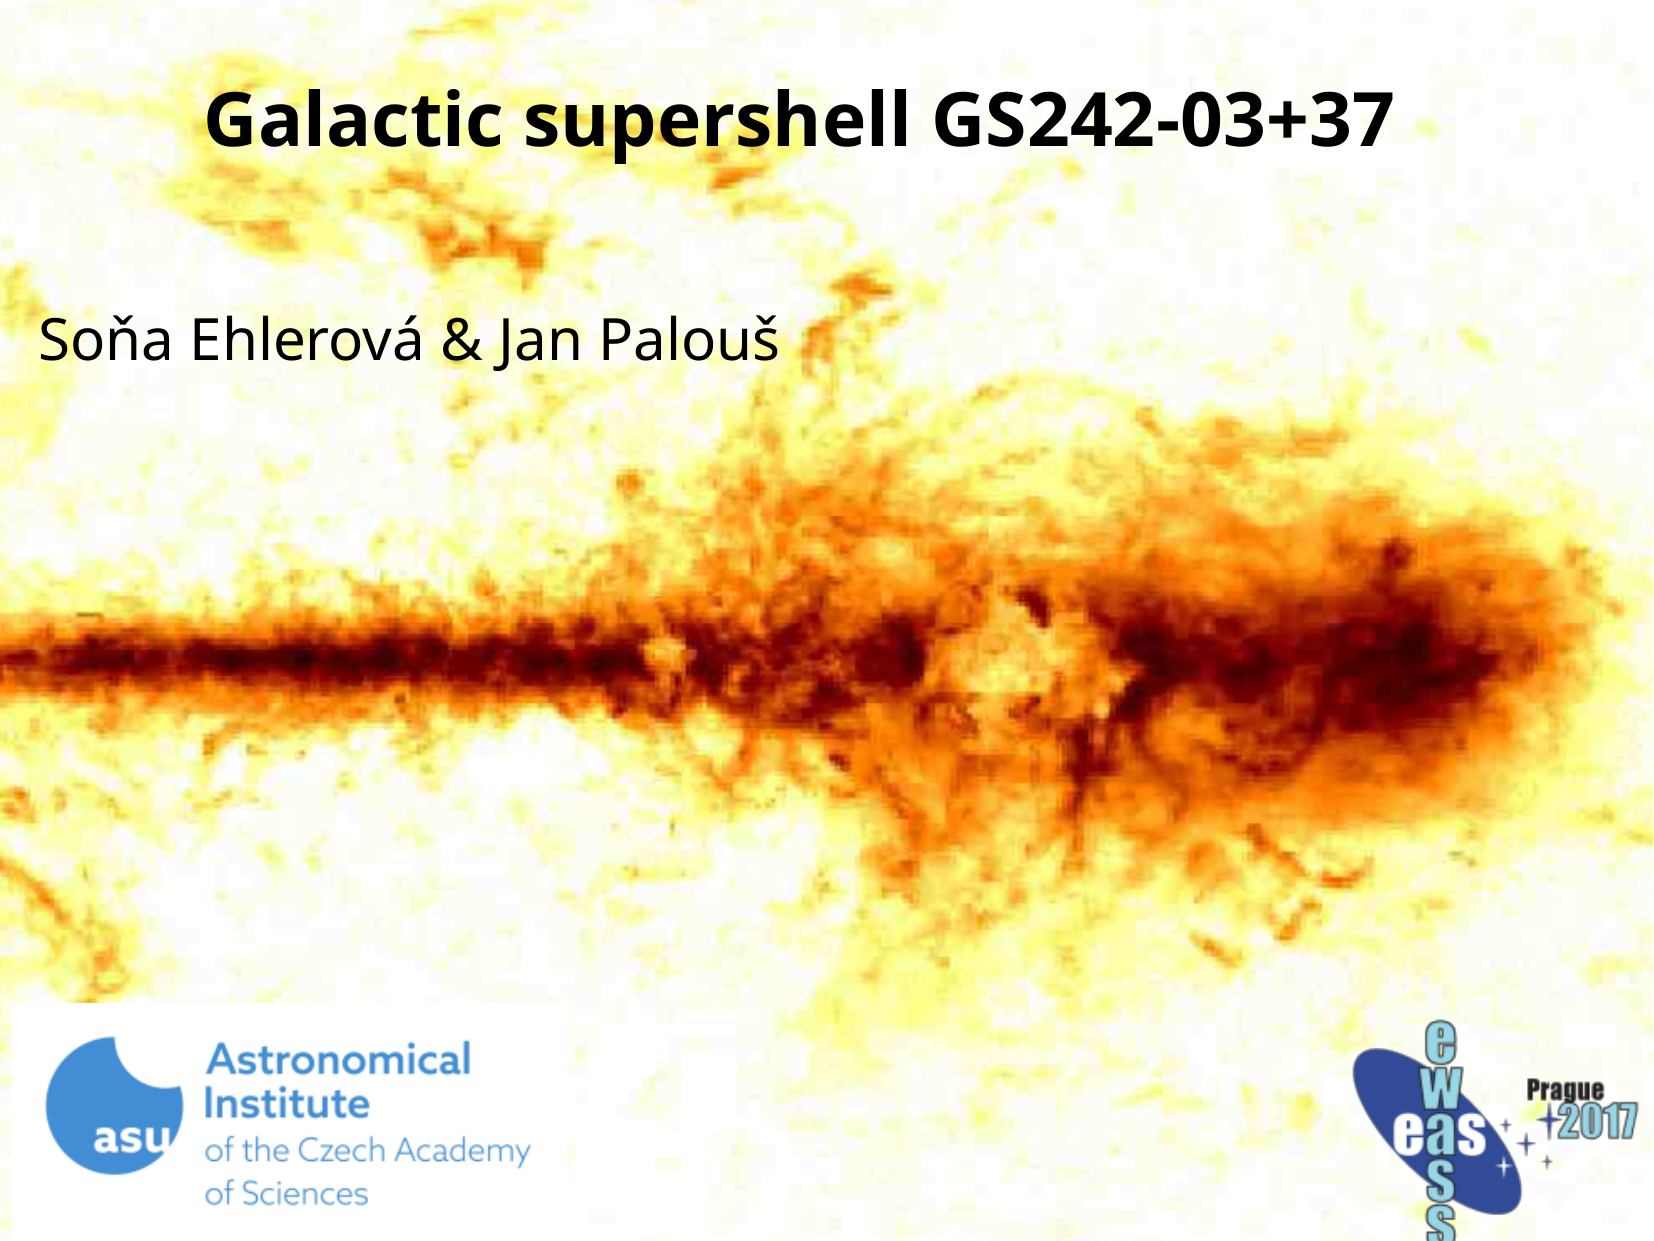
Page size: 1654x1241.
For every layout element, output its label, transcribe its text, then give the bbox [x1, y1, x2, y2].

picture [0, 0, 1654, 1241]
text_box Galactic supershell GS242-03+37 [189, 59, 1630, 166]
text_box Soňa Ehlerová & Jan Palouš [23, 290, 863, 377]
